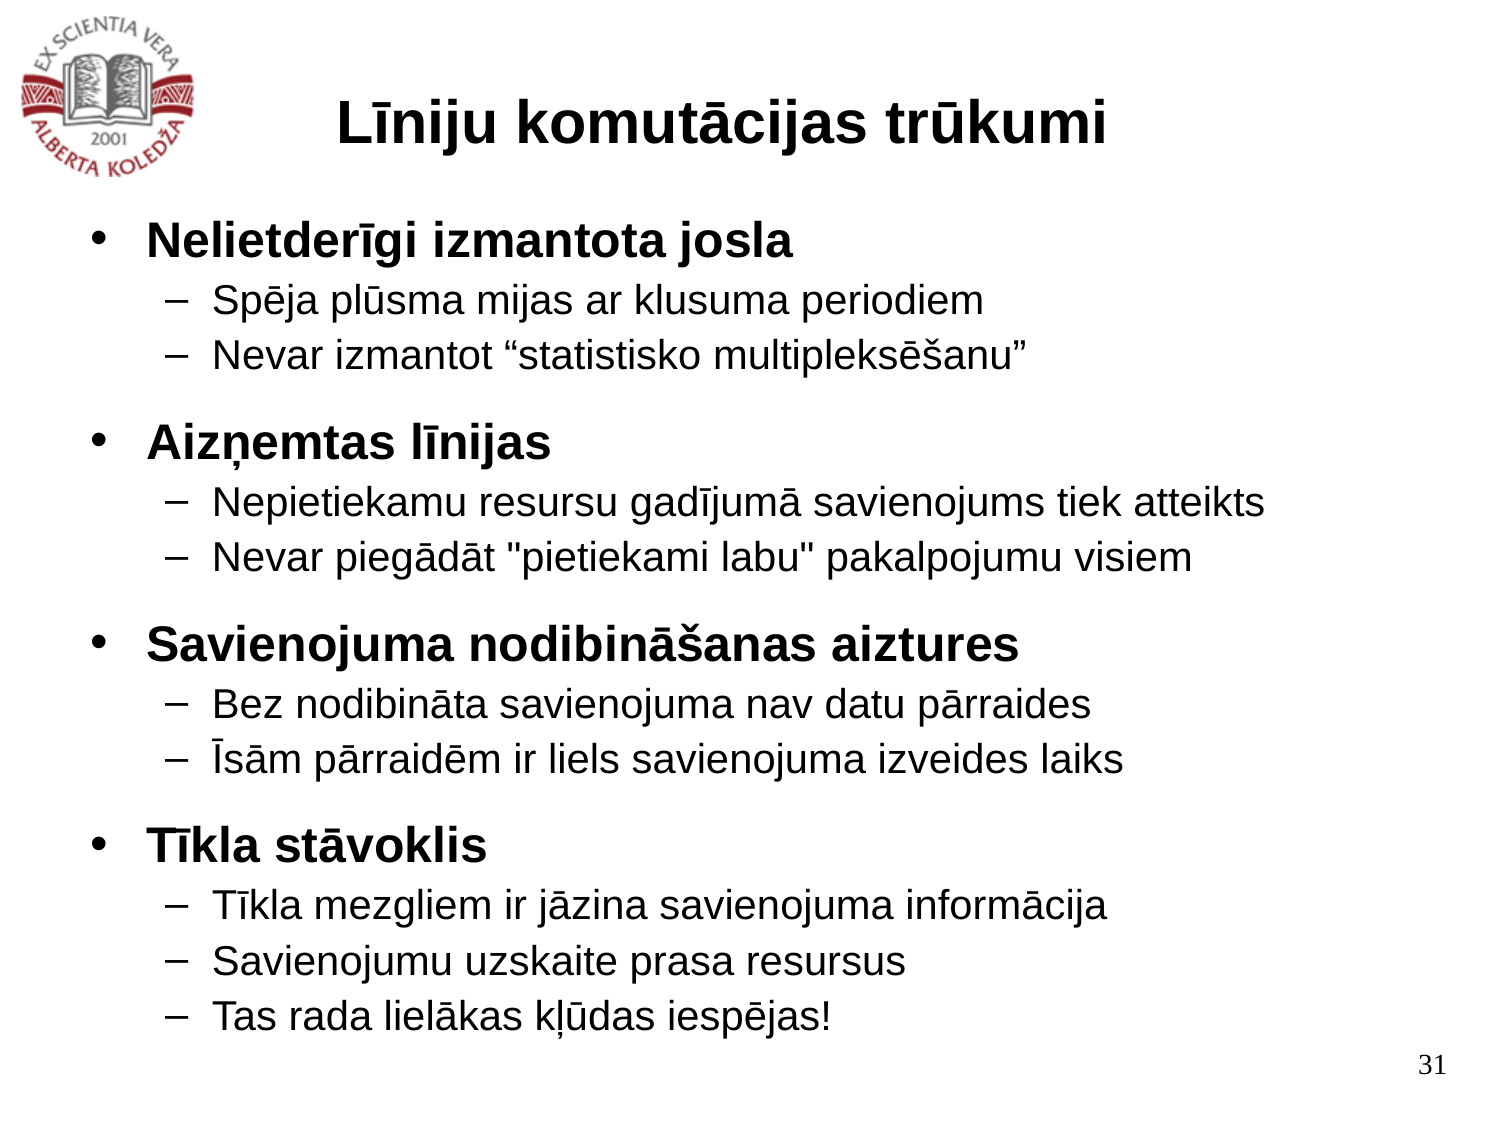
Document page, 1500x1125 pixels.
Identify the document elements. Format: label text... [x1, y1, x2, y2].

list Nelietderīgi izmantota josla Spēja plūsma mijas ar klusuma periodiem Nevar izmantot “statistisko multipleksēšanu” Aizņemtas līnijas Nepietiekamu resursu gadījumā savienojums tiek atteikts Nevar piegādāt "pietiekami labu" pakalpojumu visiem Savienojuma nodibināšanas aiztures Bez nodibināta savienojuma nav datu pārraides Īsām pārraidēm ir liels savienojuma izveides laiks Tīkla stāvoklis Tīkla mezgliem ir jāzina savienojuma informācija Savienojumu uzskaite prasa resursus Tas rada lielākas kļūdas iespējas! [74, 200, 1463, 1101]
title Līniju komutācijas trūkumi [50, 62, 1374, 175]
picture [21, 16, 194, 177]
